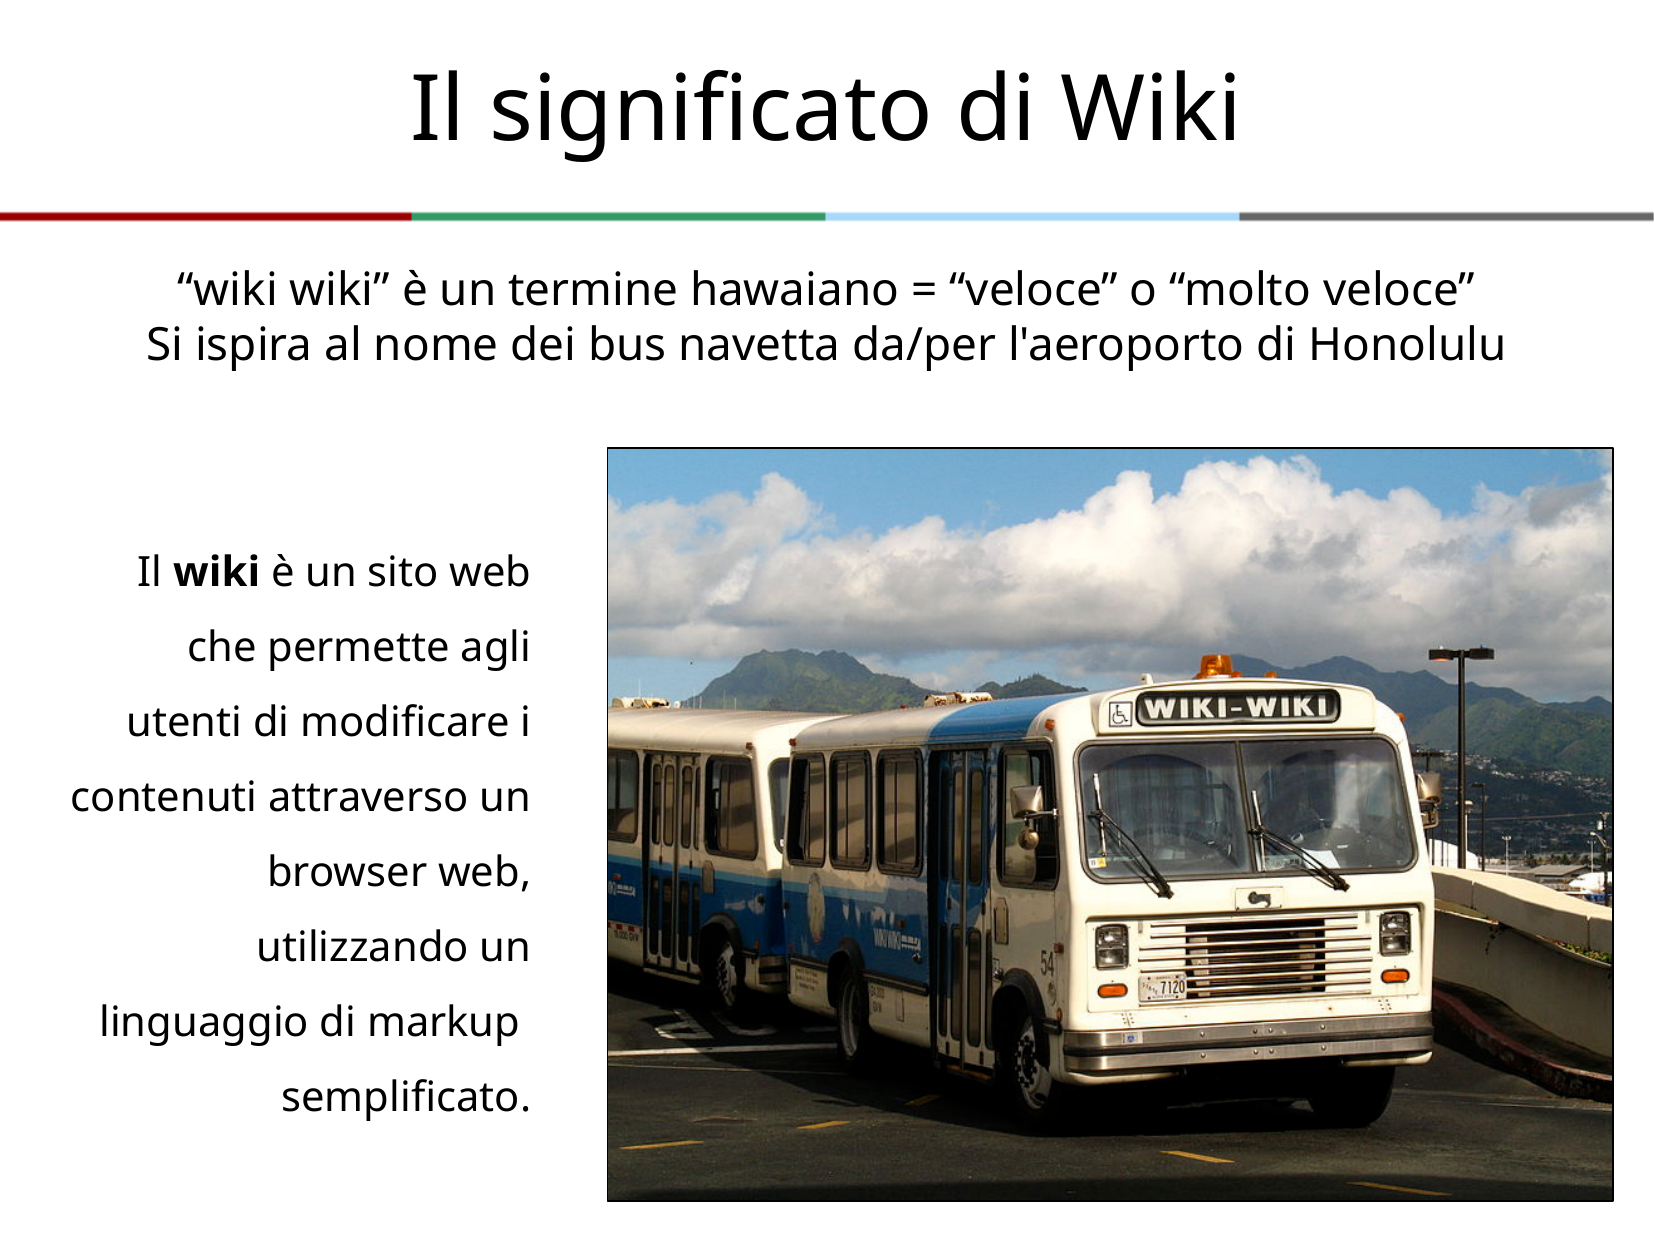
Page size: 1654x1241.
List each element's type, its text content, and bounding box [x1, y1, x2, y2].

picture [0, 200, 1654, 235]
text_box “wiki wiki” è un termine hawaiano = “veloce” o “molto veloce” Si ispira al nome dei bus navetta da/per l'aeroporto di Honolulu [0, 259, 1654, 443]
text_box Il significato di Wiki [82, 0, 1571, 200]
picture [608, 448, 1613, 1201]
text_box Il wiki è un sito web che permette agli utenti di modificare i contenuti attraverso un browser web, utilizzando un linguaggio di markup semplificato. [70, 519, 532, 1146]
